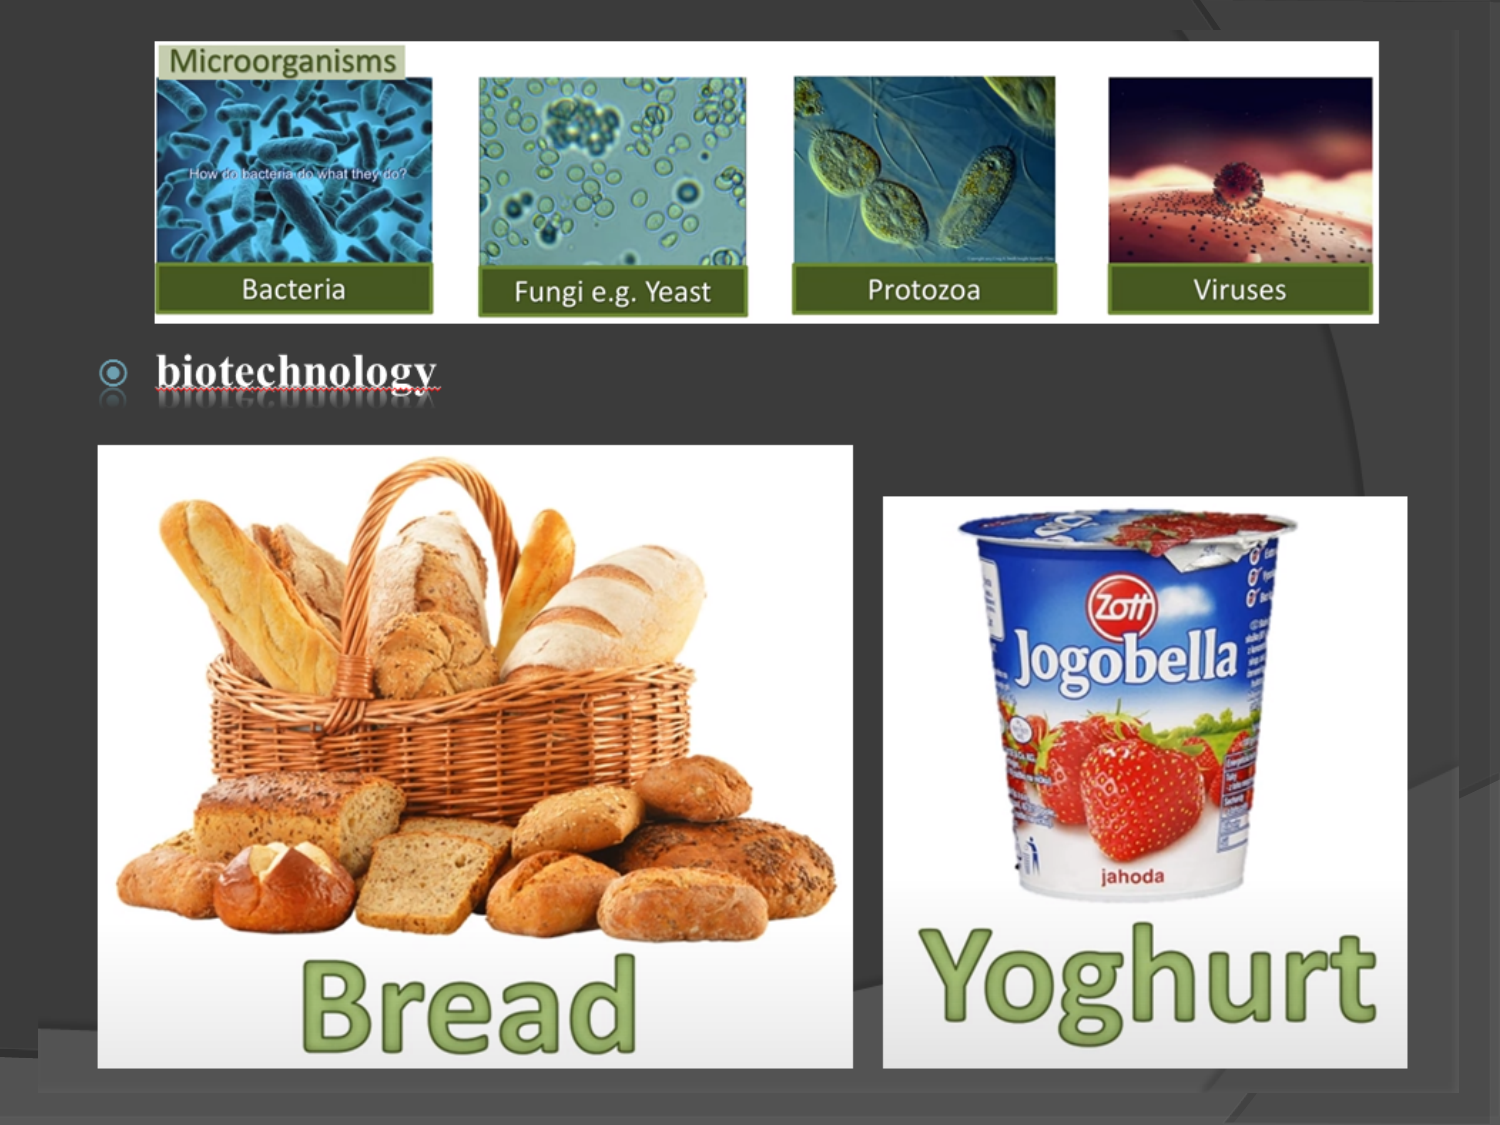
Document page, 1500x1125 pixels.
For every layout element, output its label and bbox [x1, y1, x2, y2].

picture [38, 30, 1459, 1093]
